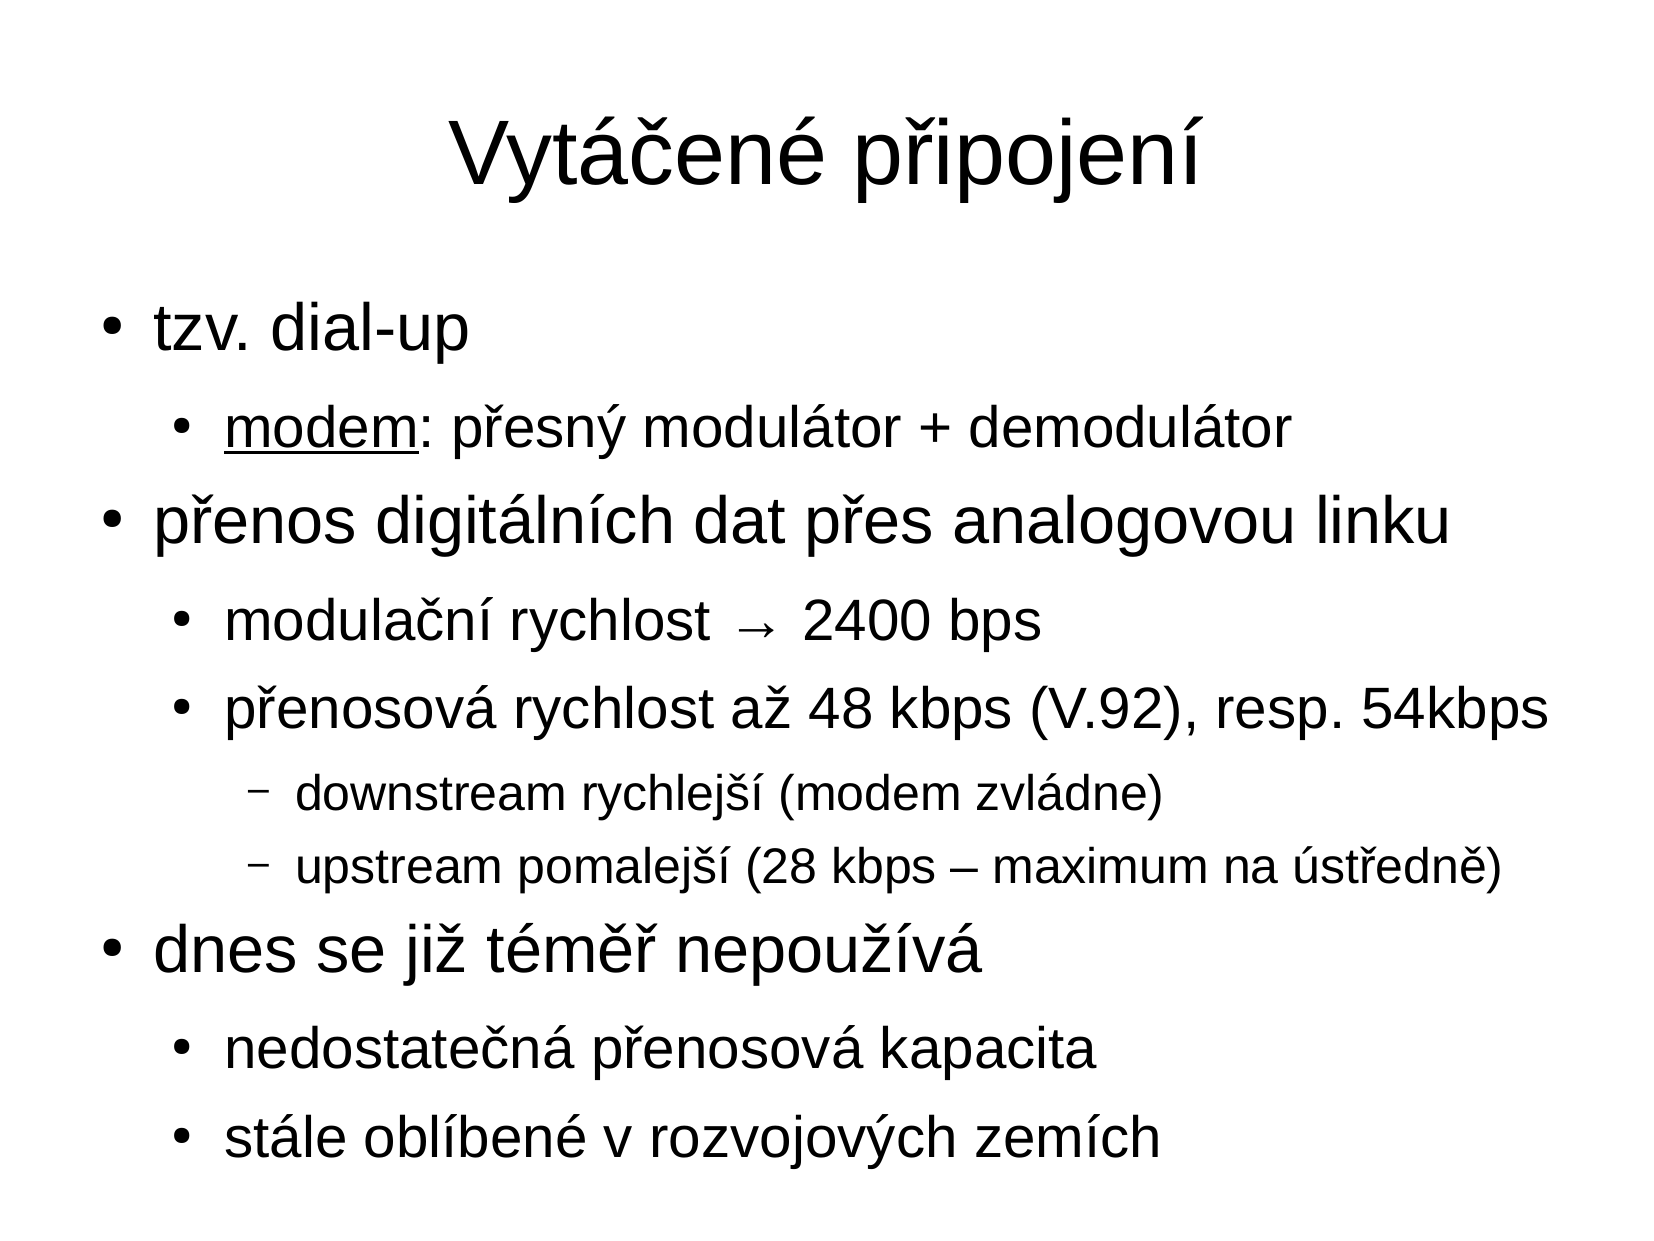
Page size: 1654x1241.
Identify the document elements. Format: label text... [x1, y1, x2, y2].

list tzv. dial-up modem: přesný modulátor + demodulátor přenos digitálních dat přes analogovou linku modulační rychlost → 2400 bps přenosová rychlost až 48 kbps (V.92), resp. 54kbps downstream rychlejší (modem zvládne) upstream pomalejší (28 kbps – maximum na ústředně) dnes se již téměř nepoužívá nedostatečná přenosová kapacita stále oblíbené v rozvojových zemích [82, 290, 1571, 1170]
title Vytáčené připojení [82, 56, 1571, 250]
